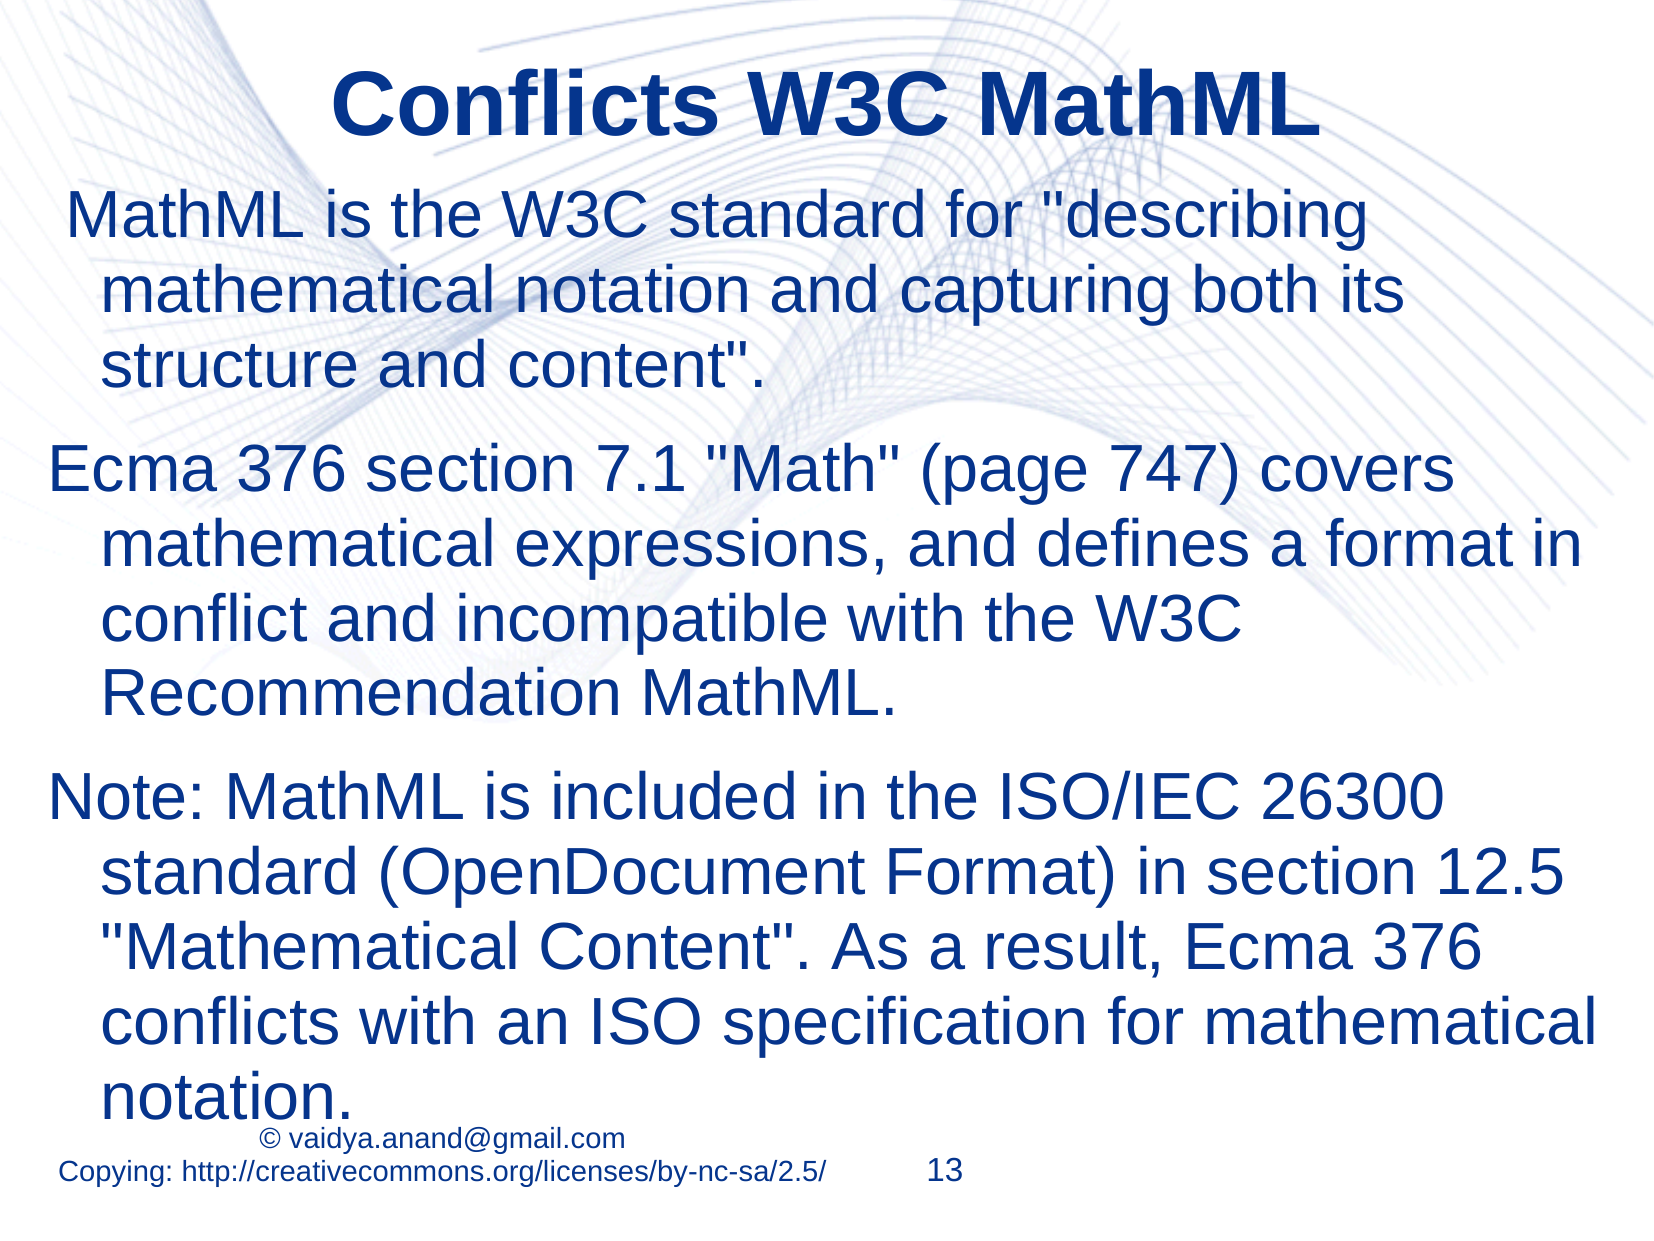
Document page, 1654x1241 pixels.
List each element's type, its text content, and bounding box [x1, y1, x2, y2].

list MathML is the W3C standard for "describing mathematical notation and capturing both its structure and content". Ecma 376 section 7.1 "Math" (page 747) covers mathematical expressions, and defines a format in conflict and incompatible with the W3C Recommendation MathML. Note: MathML is included in the ISO/IEC 26300 standard (OpenDocument Format) in section 12.5 "Mathematical Content". As a result, Ecma 376 conflicts with an ISO specification for mathematical notation. [29, 177, 1625, 1134]
picture [0, 0, 1654, 1241]
title Conflicts W3C MathML [29, 36, 1625, 170]
